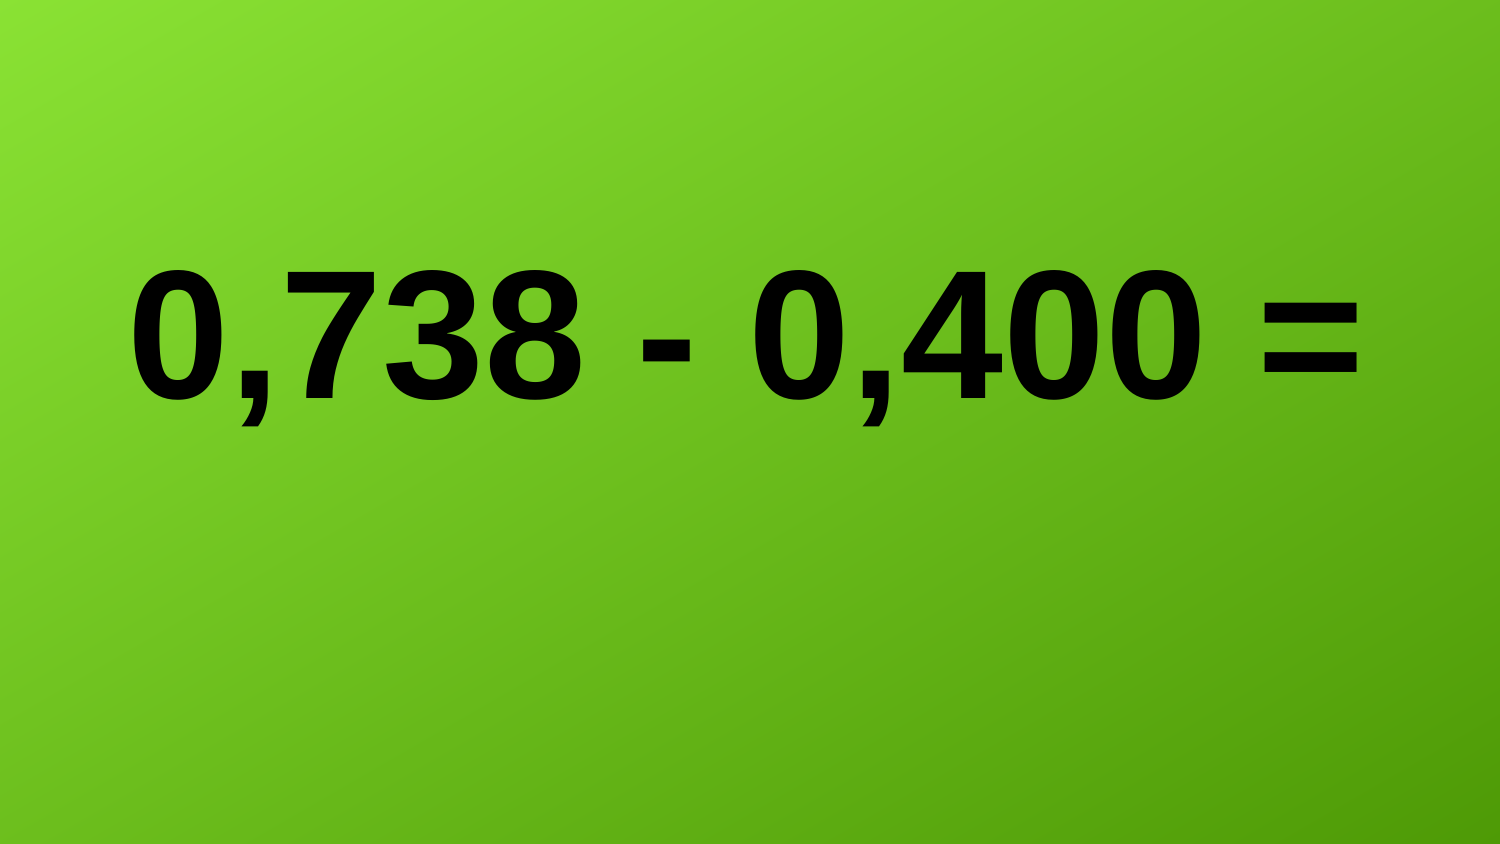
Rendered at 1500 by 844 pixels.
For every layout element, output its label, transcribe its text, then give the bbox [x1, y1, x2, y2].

title 0,738 - 0,400 = [112, 259, 1388, 451]
